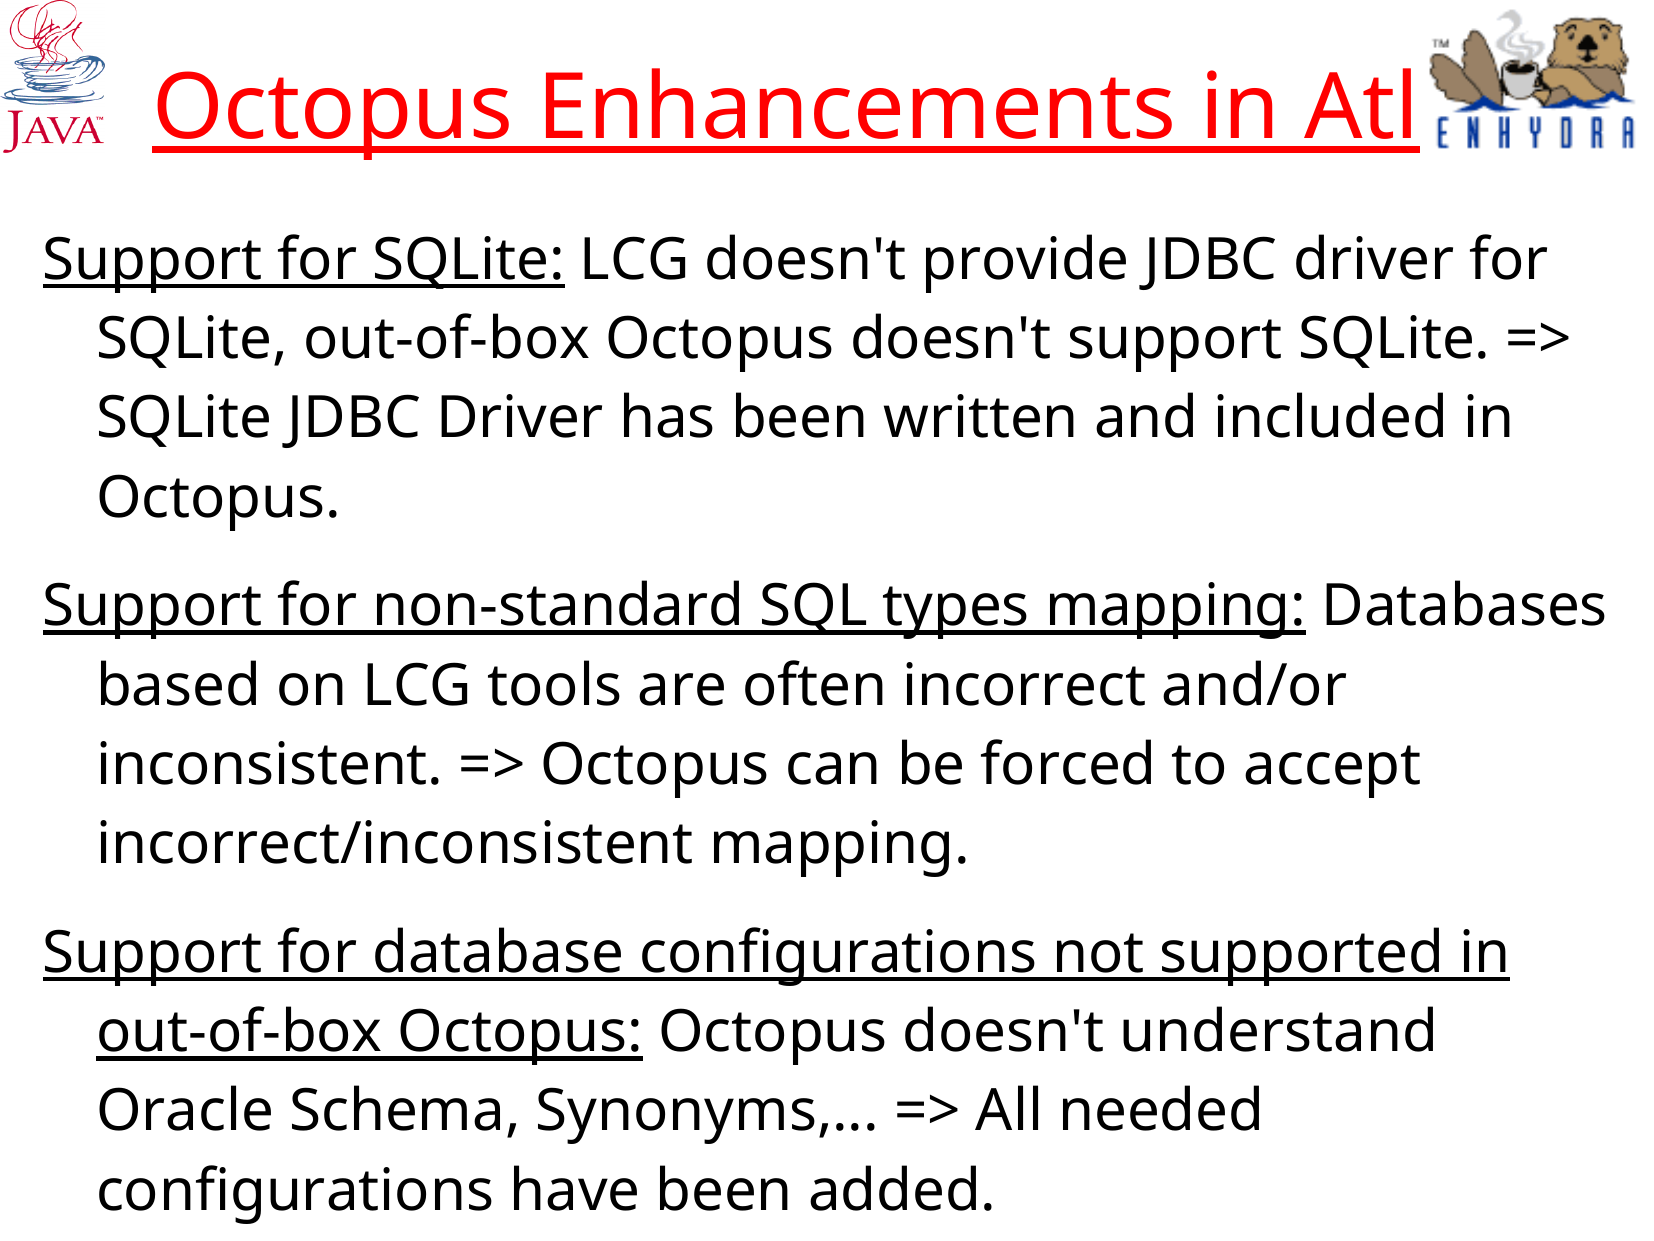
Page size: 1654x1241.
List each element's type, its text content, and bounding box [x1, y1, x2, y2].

picture [0, 0, 105, 153]
title Octopus Enhancements in Atlas [128, 0, 1541, 208]
list Support for SQLite: LCG doesn't provide JDBC driver for SQLite, out-of-box Octopus doesn't support SQLite. => SQLite JDBC Driver has been written and included in Octopus. Support for non-standard SQL types mapping: Databases based on LCG tools are often incorrect and/or inconsistent. => Octopus can be forced to accept incorrect/inconsistent mapping. Support for database configurations not supported in out-of-box Octopus: Octopus doesn't understand Oracle Schema, Synonyms,... => All needed configurations have been added. Bug-fixes: included in the Octopus distribution. [25, 217, 1615, 1187]
picture [1420, 4, 1646, 159]
